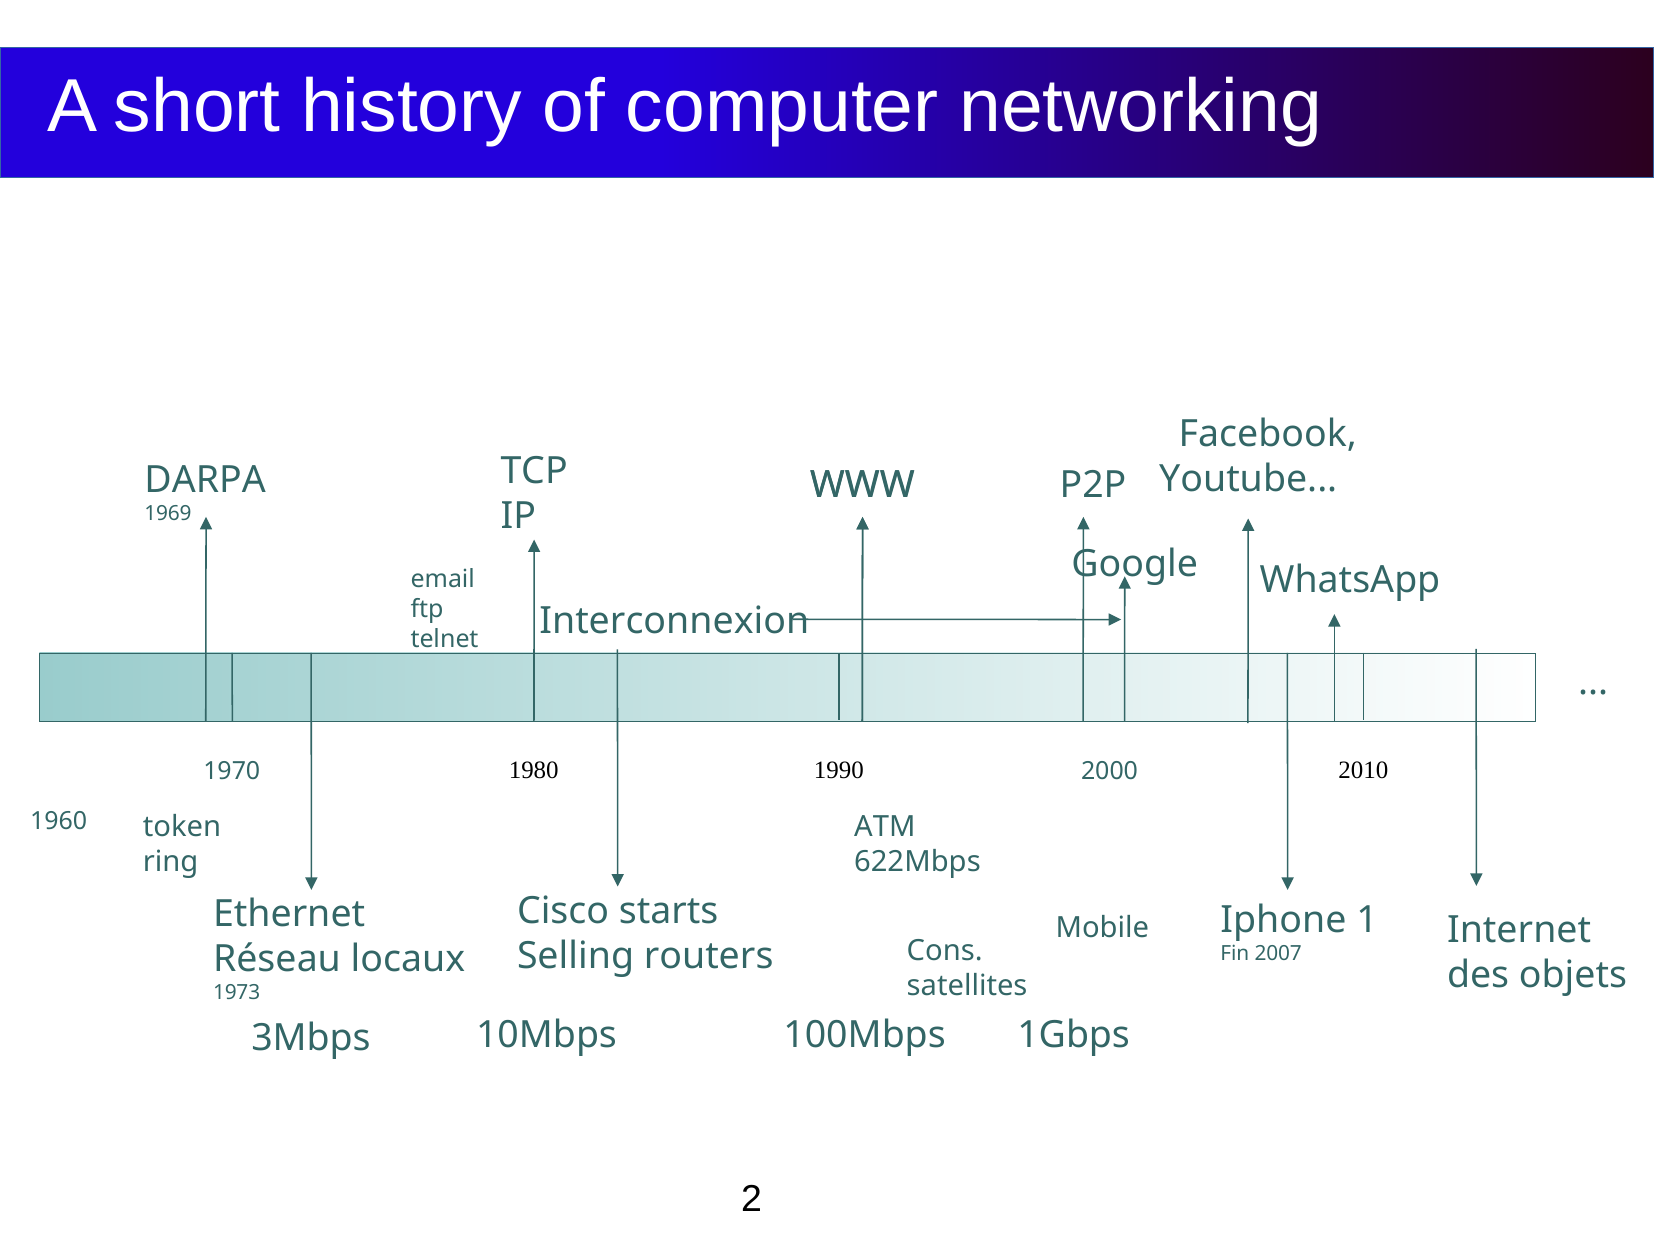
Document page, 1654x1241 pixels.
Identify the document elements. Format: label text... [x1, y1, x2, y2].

text_box Internet des objets [1432, 897, 1643, 1003]
text_box [1126, 652, 1247, 721]
text_box WWW [795, 453, 931, 513]
text_box Iphone 1 Fin 2007 [1205, 887, 1393, 973]
text_box token ring [128, 799, 236, 885]
text_box [1335, 652, 1475, 721]
text_box [619, 652, 861, 721]
text_box [233, 652, 310, 721]
text_box 100Mbps [768, 1002, 961, 1063]
text_box Cisco starts Selling routers [502, 878, 789, 984]
text_box Google [1037, 531, 1213, 592]
text_box Facebook, Youtube... [1144, 401, 1372, 507]
text_box Interconnexion [524, 588, 825, 649]
text_box Mobile [1040, 901, 1165, 952]
text_box [1249, 652, 1286, 721]
text_box ATM 622Mbps [839, 799, 996, 885]
text_box 1980 [493, 746, 574, 792]
text_box WhatsApp [1225, 547, 1456, 608]
text_box TCP IP [485, 439, 583, 544]
text_box ... [1553, 649, 1623, 710]
text_box 2010 [1323, 746, 1404, 792]
text_box Ethernet Réseau locaux 1973 [198, 881, 481, 1012]
text_box DARPA 1969 [129, 447, 281, 533]
text_box [1084, 652, 1123, 721]
text_box 3Mbps [236, 1005, 386, 1066]
text_box 1960 [15, 797, 102, 842]
text_box 1990 [798, 746, 879, 792]
text_box 1Gbps [1002, 1002, 1145, 1063]
text_box [39, 652, 205, 721]
text_box Cons. satellites [891, 923, 1043, 1009]
text_box [535, 652, 616, 721]
text_box [864, 652, 1082, 721]
text_box [312, 652, 533, 721]
text_box P2P [1025, 453, 1142, 513]
title A short history of computer networking [0, 0, 1371, 218]
text_box 10Mbps [461, 1002, 632, 1063]
text_box email ftp telnet [395, 554, 494, 660]
text_box 1970 [188, 746, 276, 792]
text_box [1477, 652, 1536, 721]
text_box [207, 652, 231, 721]
text_box 2000 [1066, 746, 1153, 792]
text_box [1289, 652, 1334, 721]
